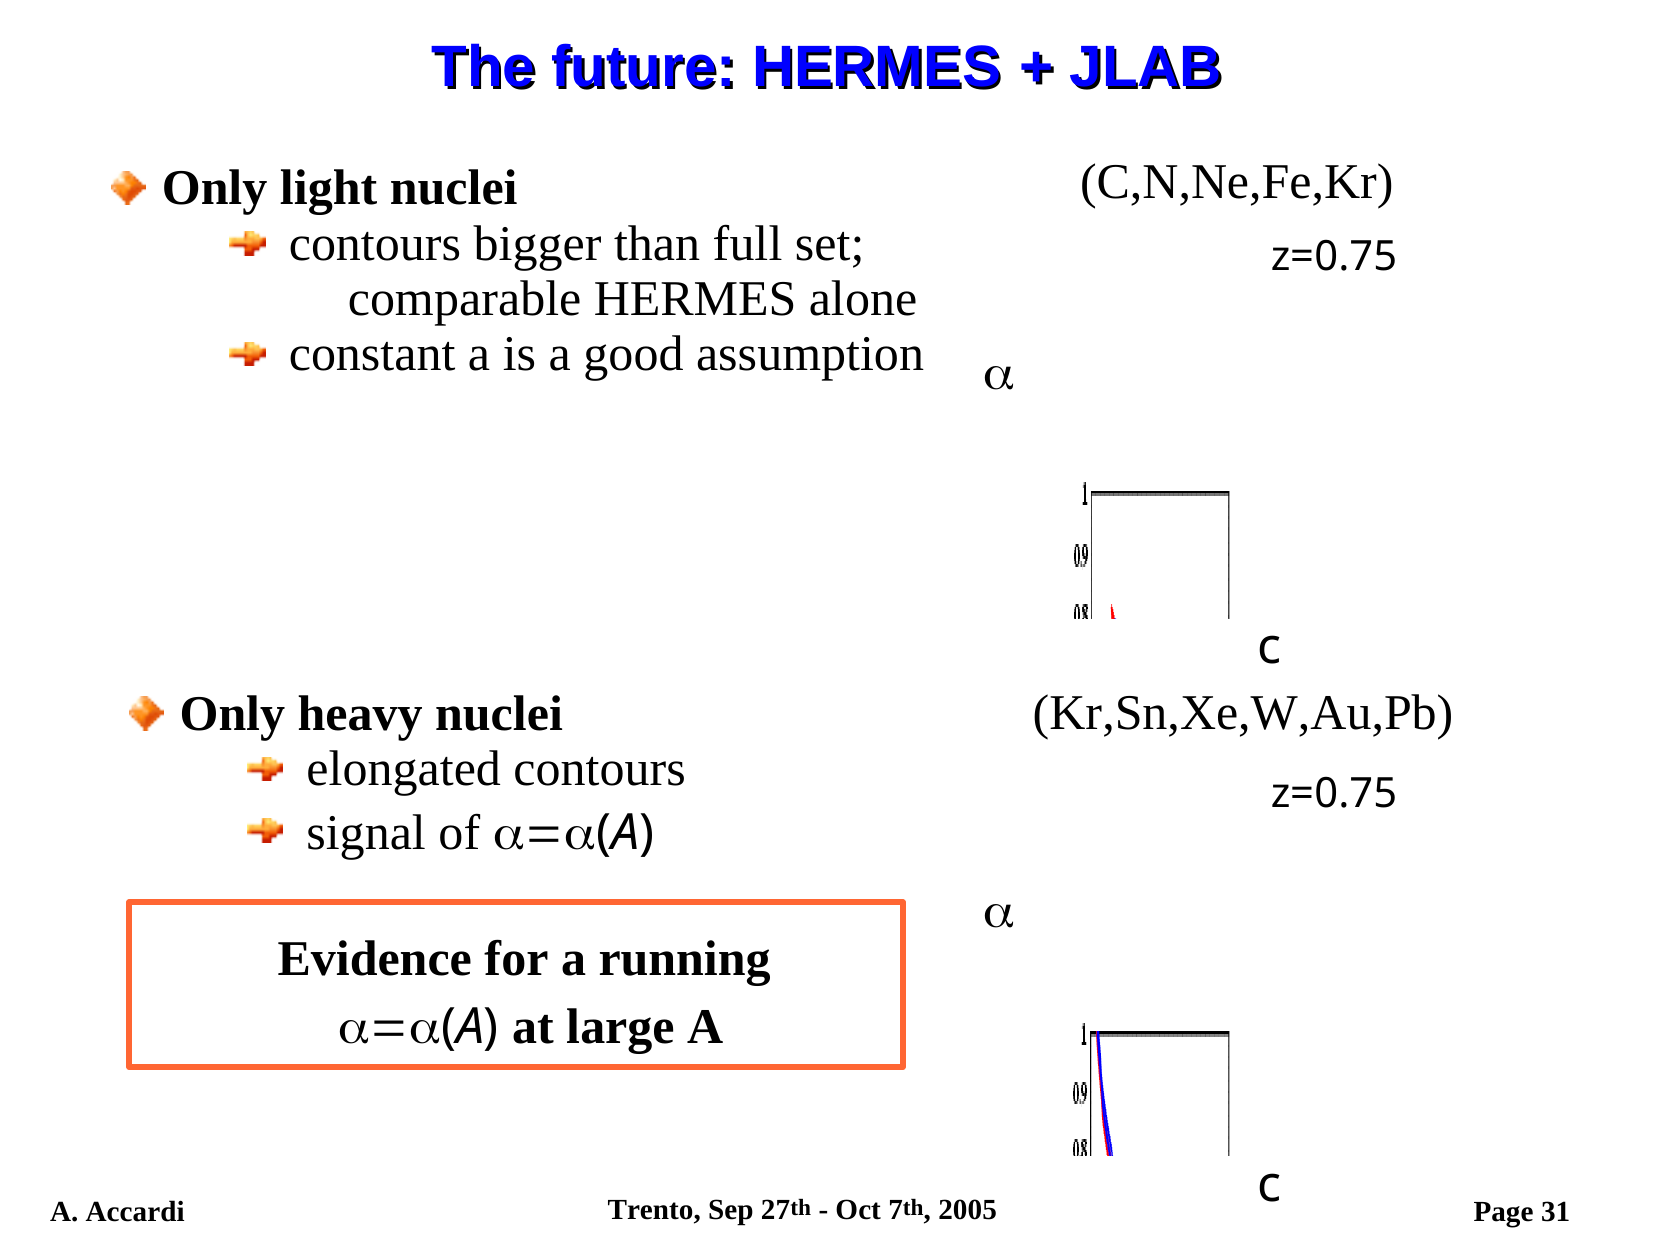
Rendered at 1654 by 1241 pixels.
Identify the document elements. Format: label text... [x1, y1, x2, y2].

text_box Trento, Sep 27th - Oct 7th, 2005 [602, 1193, 1003, 1233]
text_box Only light nuclei contours bigger than full set; comparable HERMES alone constant a is a good assumption [111, 160, 938, 408]
text_box (C,N,Ne,Fe,Kr) [1080, 153, 1394, 215]
text_box A. Accardi [32, 1187, 203, 1241]
picture [1023, 207, 1460, 619]
text_box Page 33 [1525, 1195, 1623, 1234]
text_box Evidence for a running a=a(A) at large A [129, 902, 903, 1068]
text_box a [983, 354, 1015, 421]
text_box (Kr,Sn,Xe,W,Au,Pb) [1032, 685, 1454, 746]
text_box The future: HERMES + JLAB [29, 23, 1625, 111]
text_box a [983, 892, 1015, 958]
text_box z=0.75 [1270, 762, 1418, 814]
picture [1023, 744, 1460, 1156]
text_box z=0.75 [1270, 225, 1418, 276]
text_box Only heavy nuclei elongated contours signal of a=a(A) [129, 686, 845, 878]
text_box c [1257, 1147, 1296, 1208]
text_box c [1257, 610, 1296, 671]
